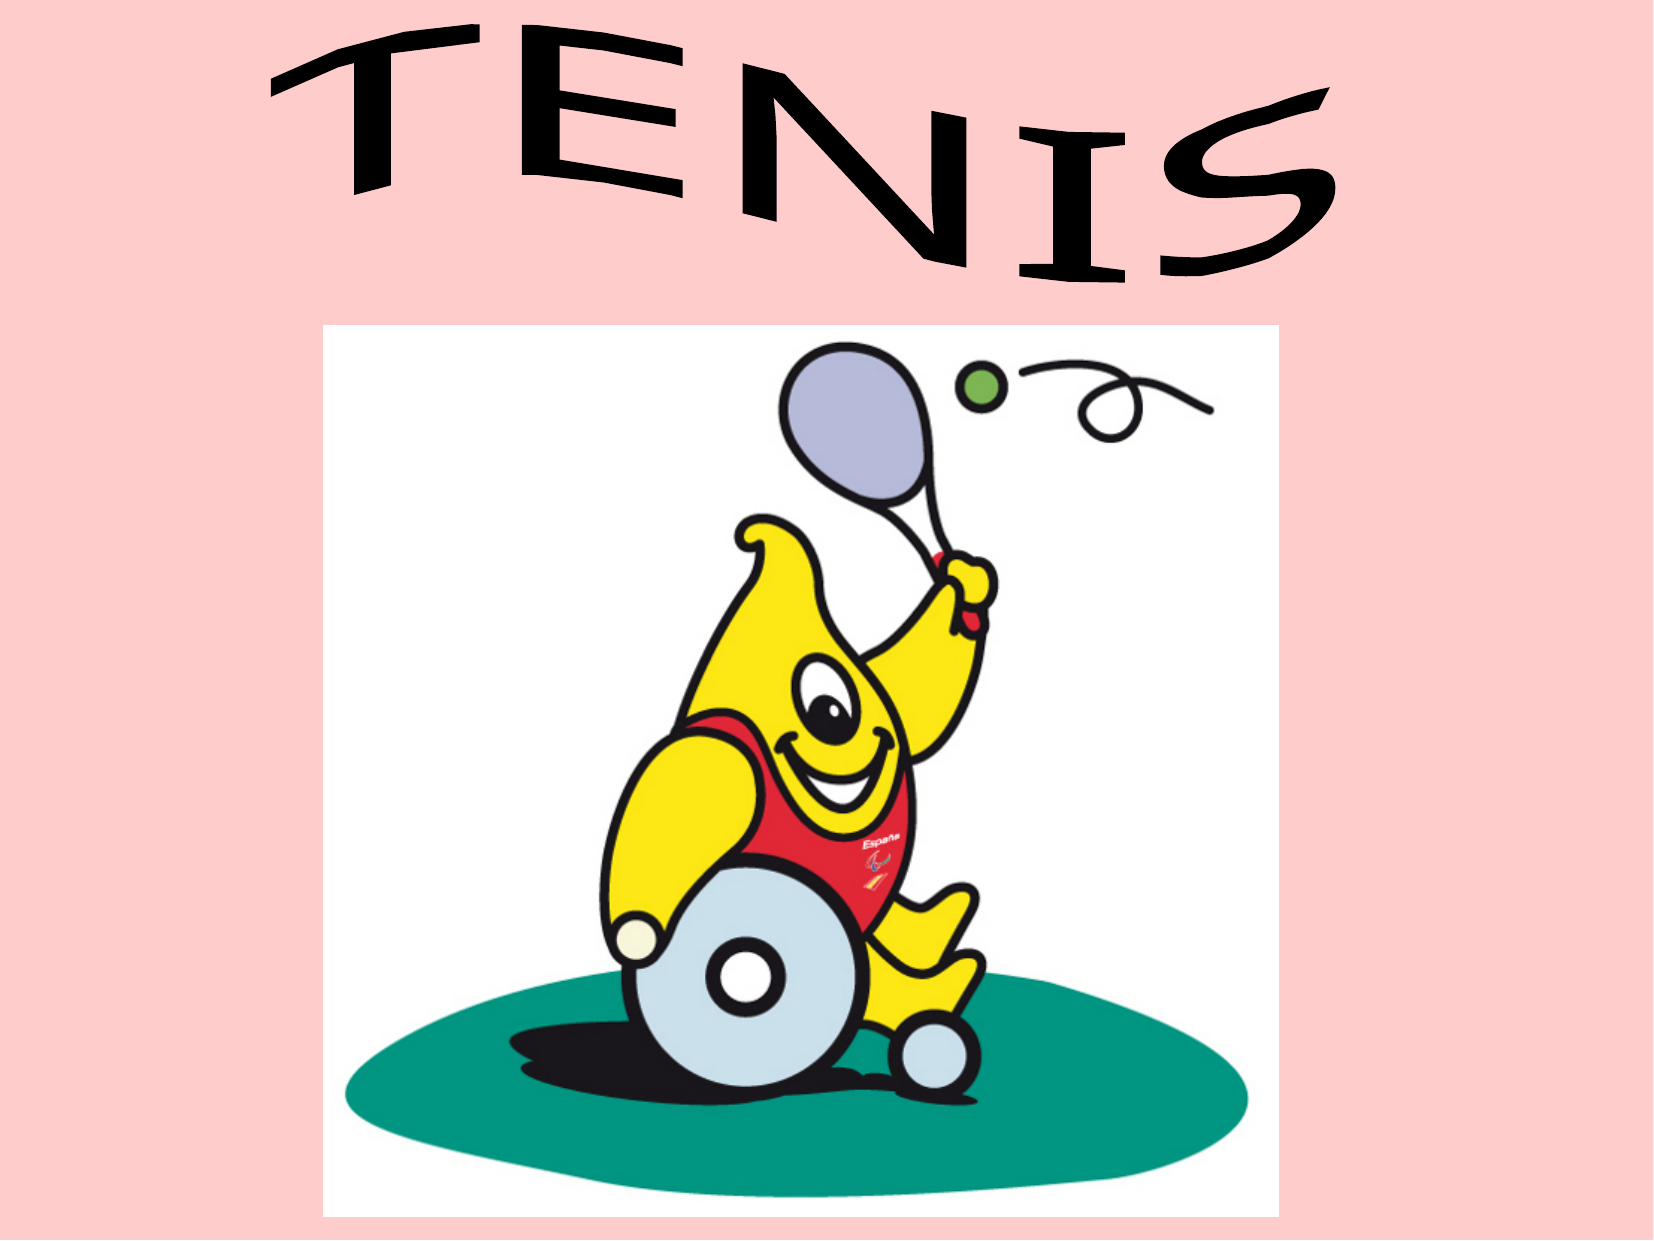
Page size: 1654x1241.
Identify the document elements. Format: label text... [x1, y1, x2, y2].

text_box TENIS [743, 64, 966, 267]
text_box TENIS [1020, 127, 1125, 282]
text_box TENIS [1161, 88, 1335, 276]
text_box TENIS [271, 24, 479, 194]
text_box TENIS [522, 25, 682, 198]
picture [323, 325, 1279, 1217]
